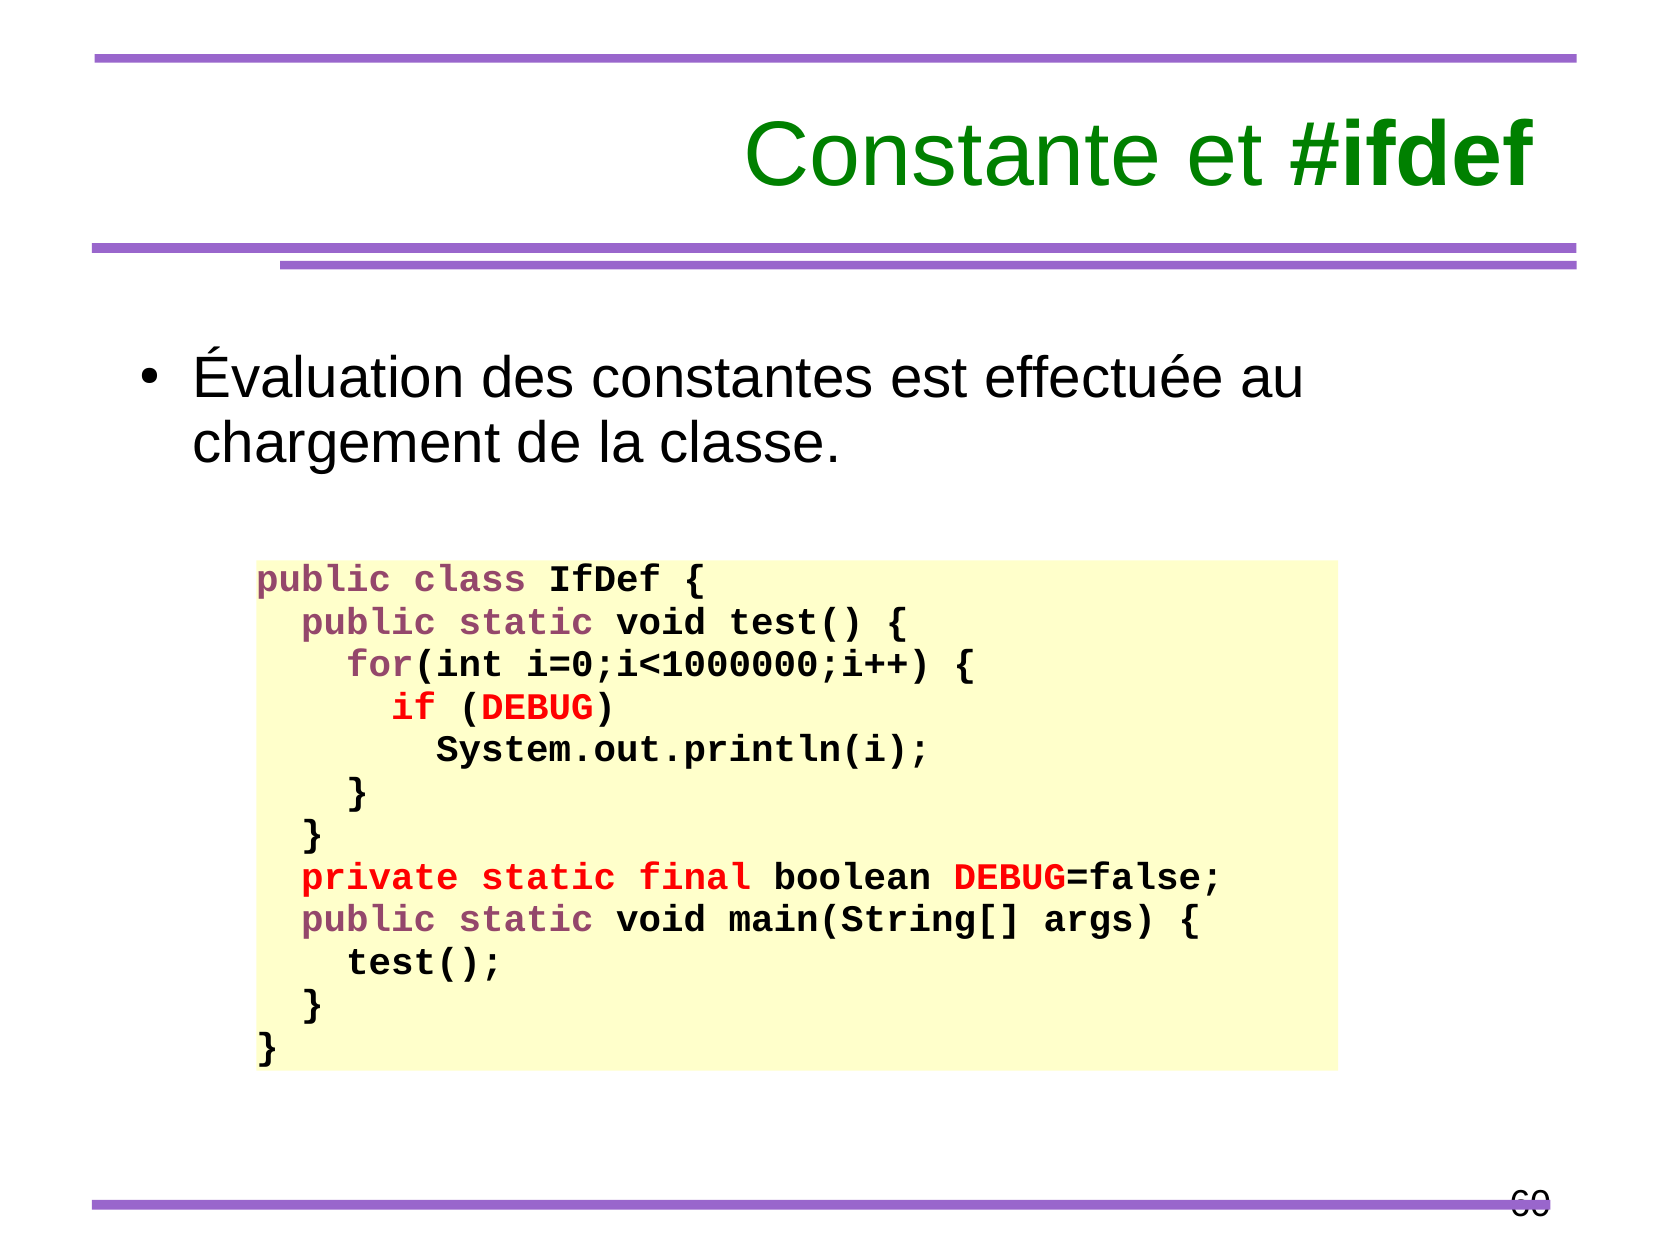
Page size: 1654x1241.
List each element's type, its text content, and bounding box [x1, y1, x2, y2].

title Constante et #ifdef [121, 49, 1534, 257]
text_box public class IfDef { public static void test() { for(int i=0;i<1000000;i++) { if (DEBUG) System.out.println(i); } } private static final boolean DEBUG=false; public static void main(String[] args) { test(); } } [256, 560, 1339, 1071]
list Évaluation des constantes est effectuée au chargement de la classe. [121, 344, 1534, 1127]
